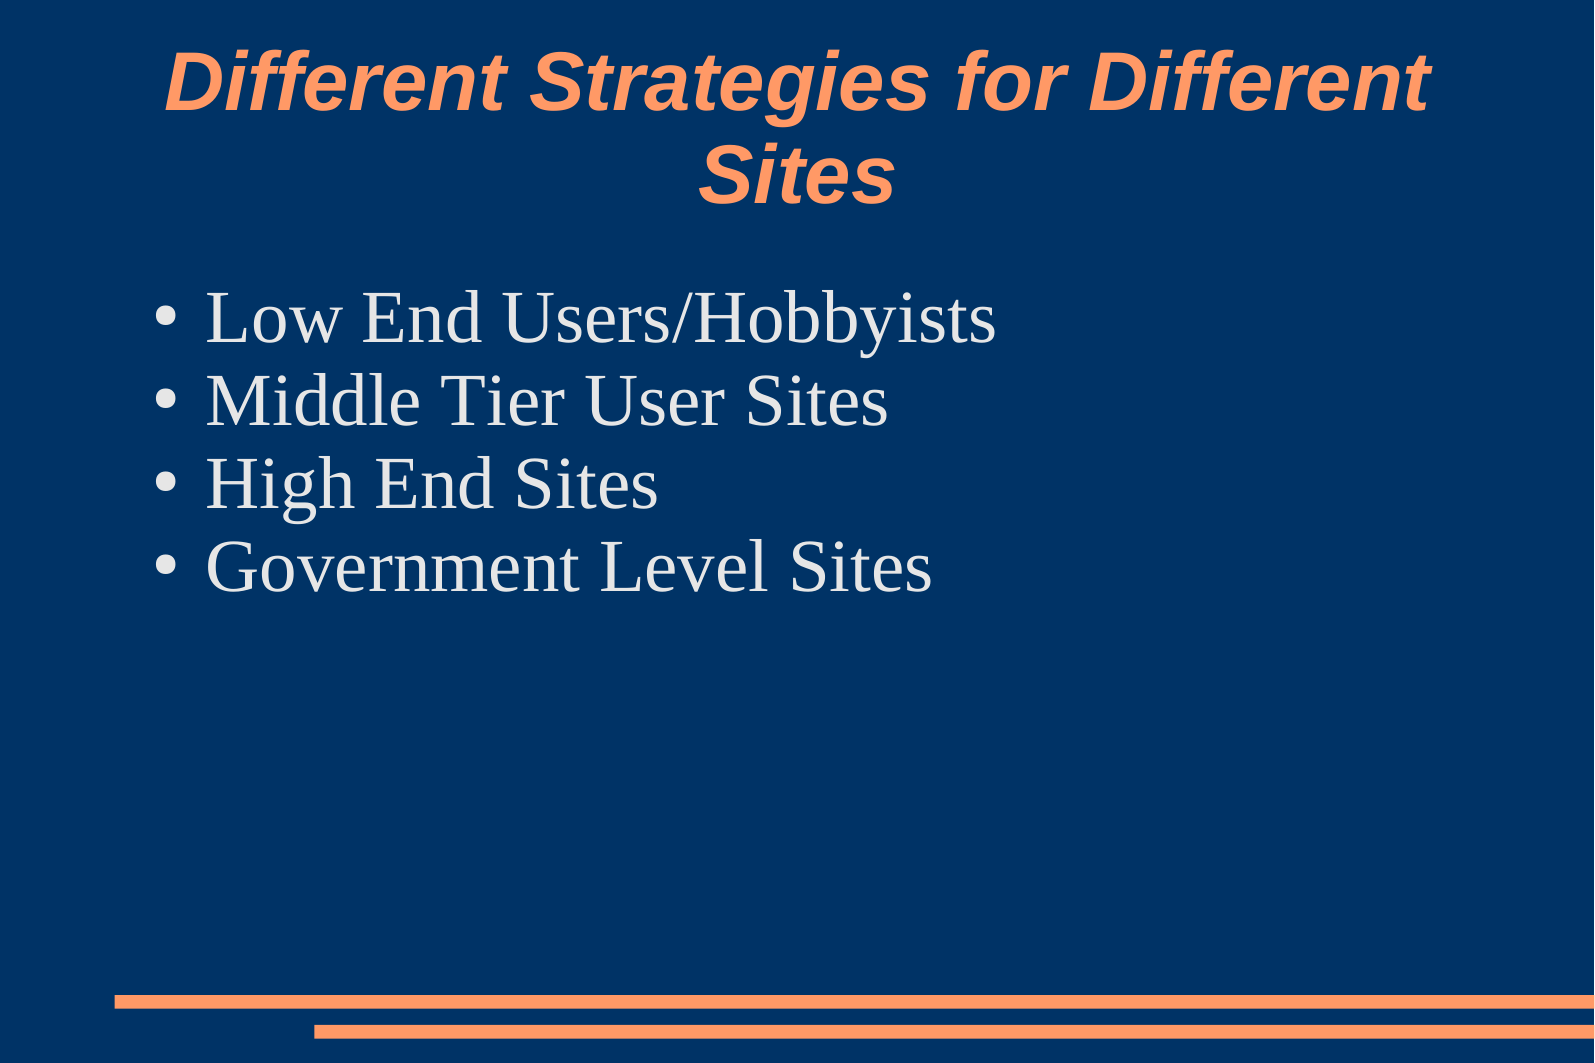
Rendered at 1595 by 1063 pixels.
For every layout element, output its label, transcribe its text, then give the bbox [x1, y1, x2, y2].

list Low End Users/Hobbyists Middle Tier User Sites High End Sites Government Level Sites [117, 276, 1505, 971]
title Different Strategies for Different Sites [117, 39, 1479, 218]
